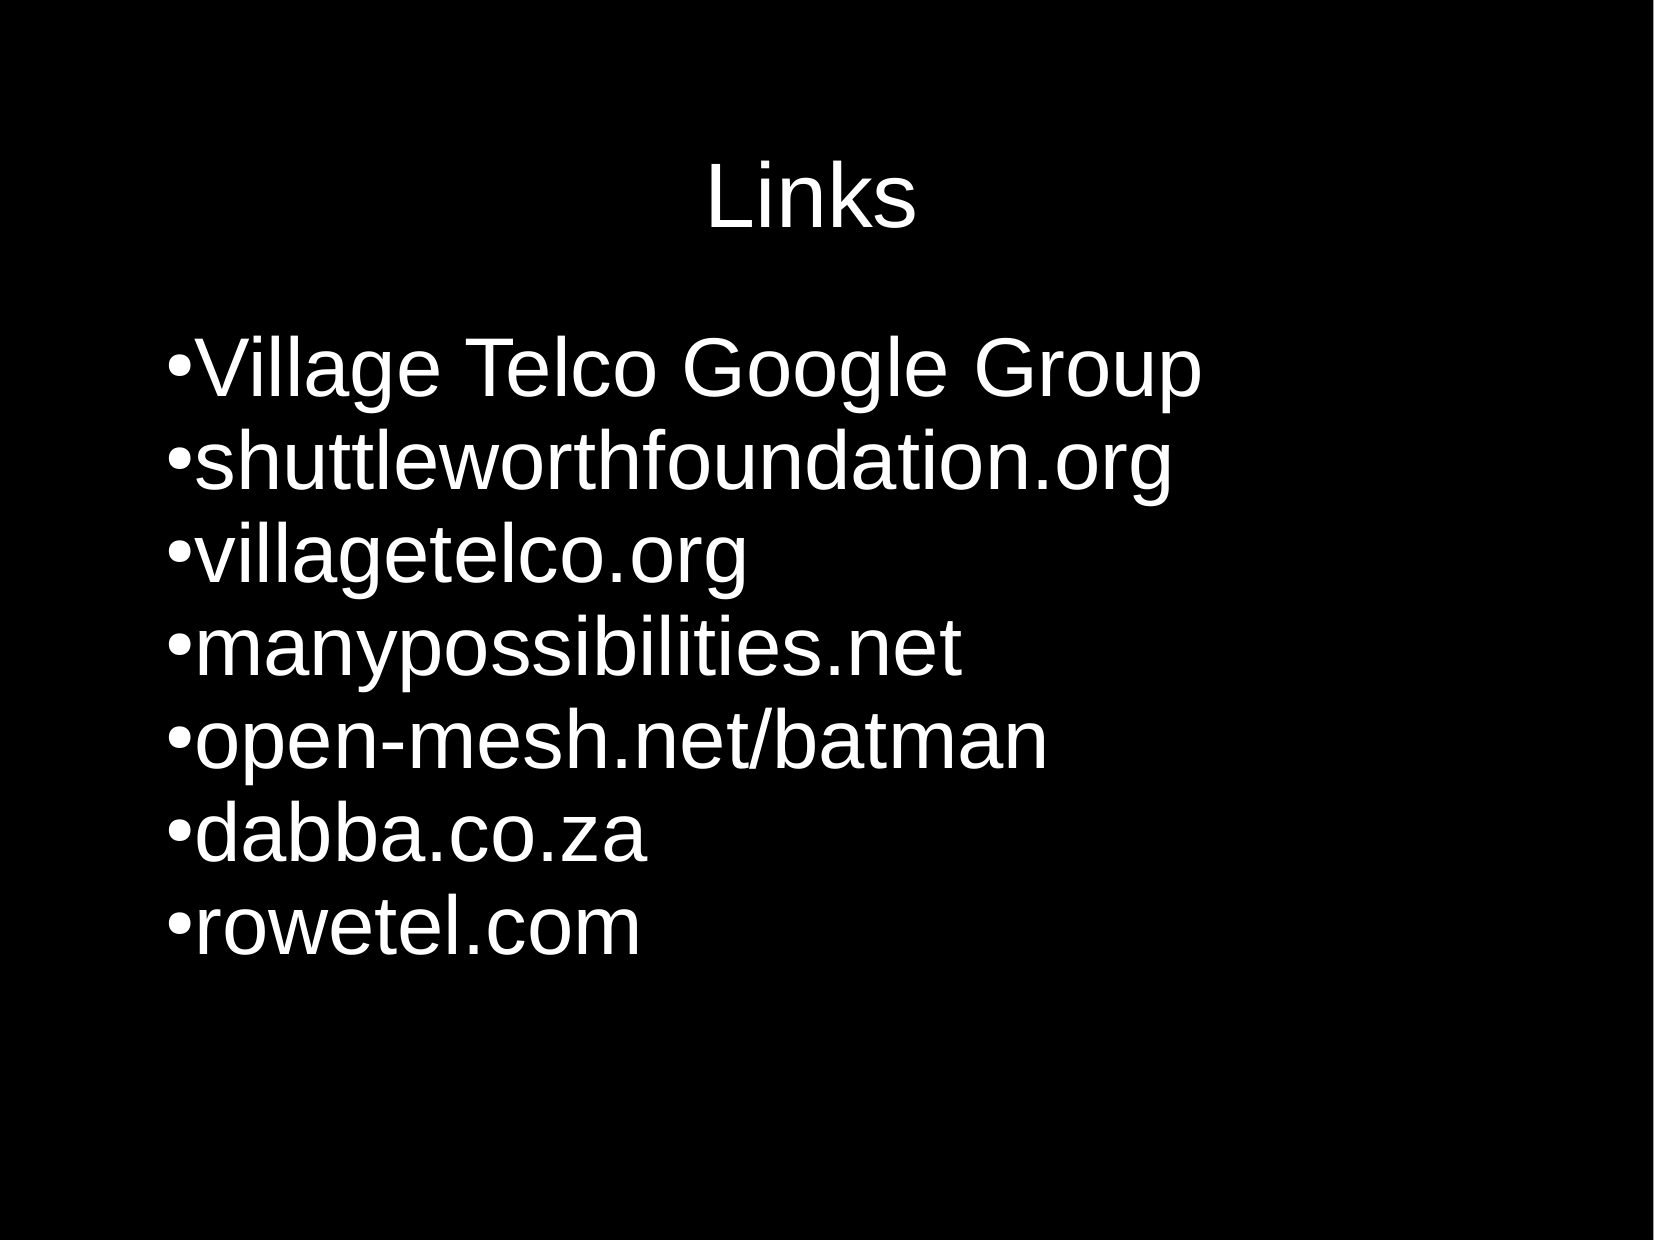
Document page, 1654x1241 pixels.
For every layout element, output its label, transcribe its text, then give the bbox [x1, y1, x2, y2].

title Links [118, 112, 1506, 281]
text_box Village Telco Google Group shuttleworthfoundation.org villagetelco.org manypossibilities.net open-mesh.net/batman dabba.co.za rowetel.com [150, 313, 1483, 1051]
